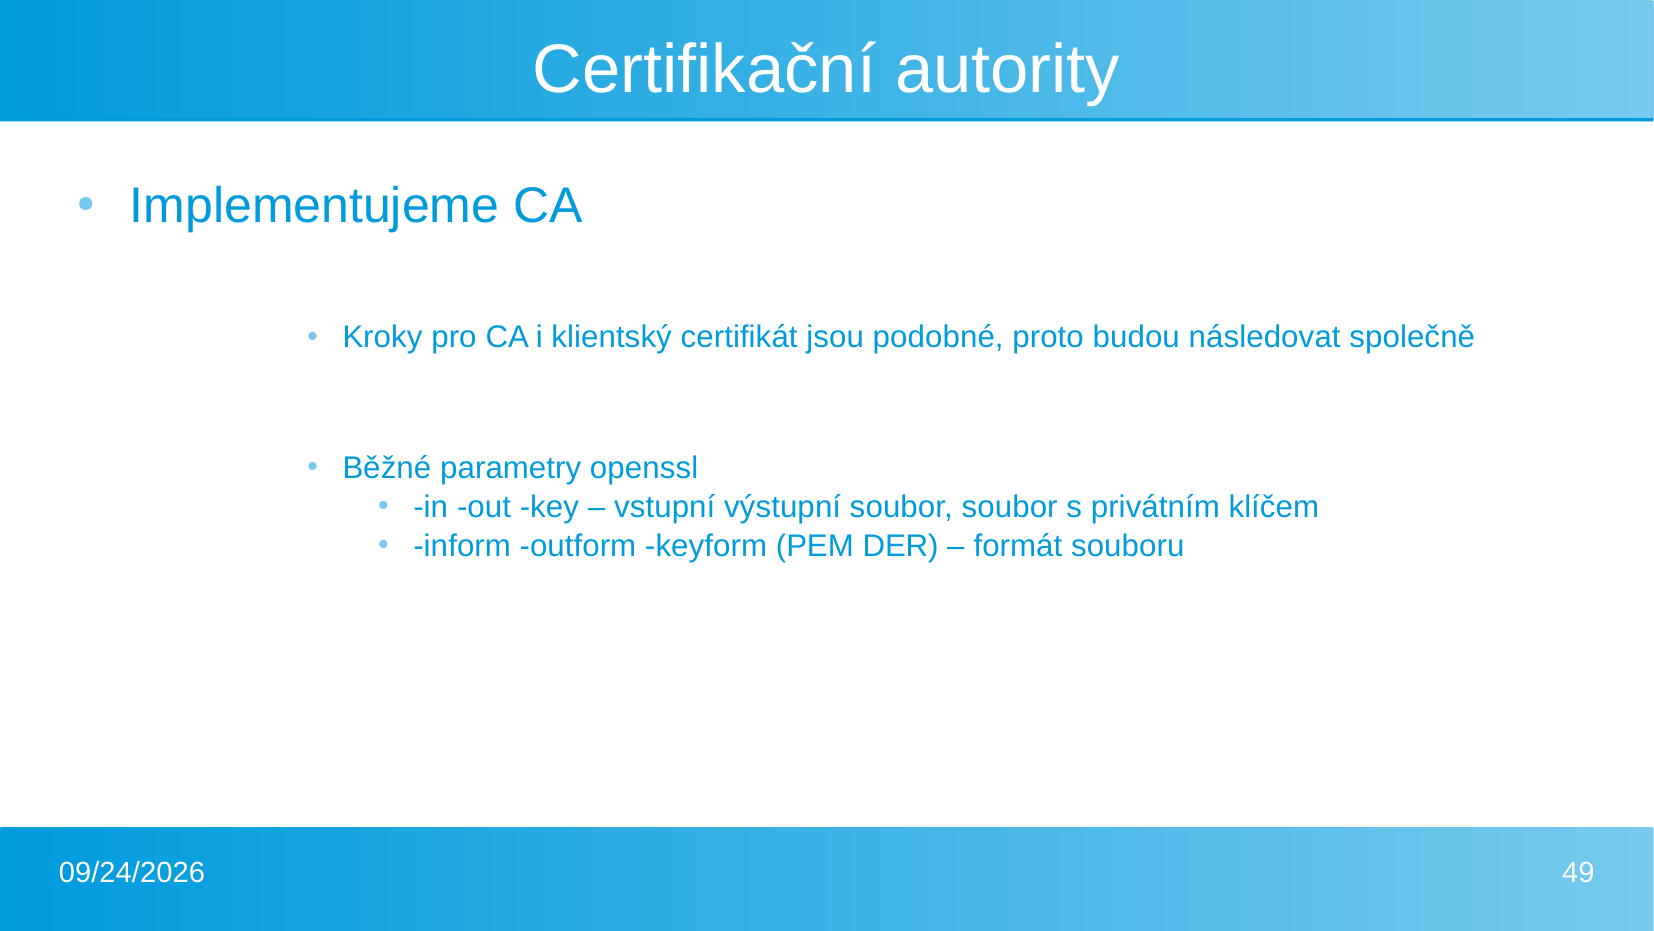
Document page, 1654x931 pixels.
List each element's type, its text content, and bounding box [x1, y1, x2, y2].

list Implementujeme CA Kroky pro CA i klientský certifikát jsou podobné, proto budou následovat společně Běžné parametry openssl -in -out -key – vstupní výstupní soubor, soubor s privátním klíčem -inform -outform -keyform (PEM DER) – formát souboru [59, 177, 1595, 768]
title Certifikační autority [59, 29, 1595, 108]
